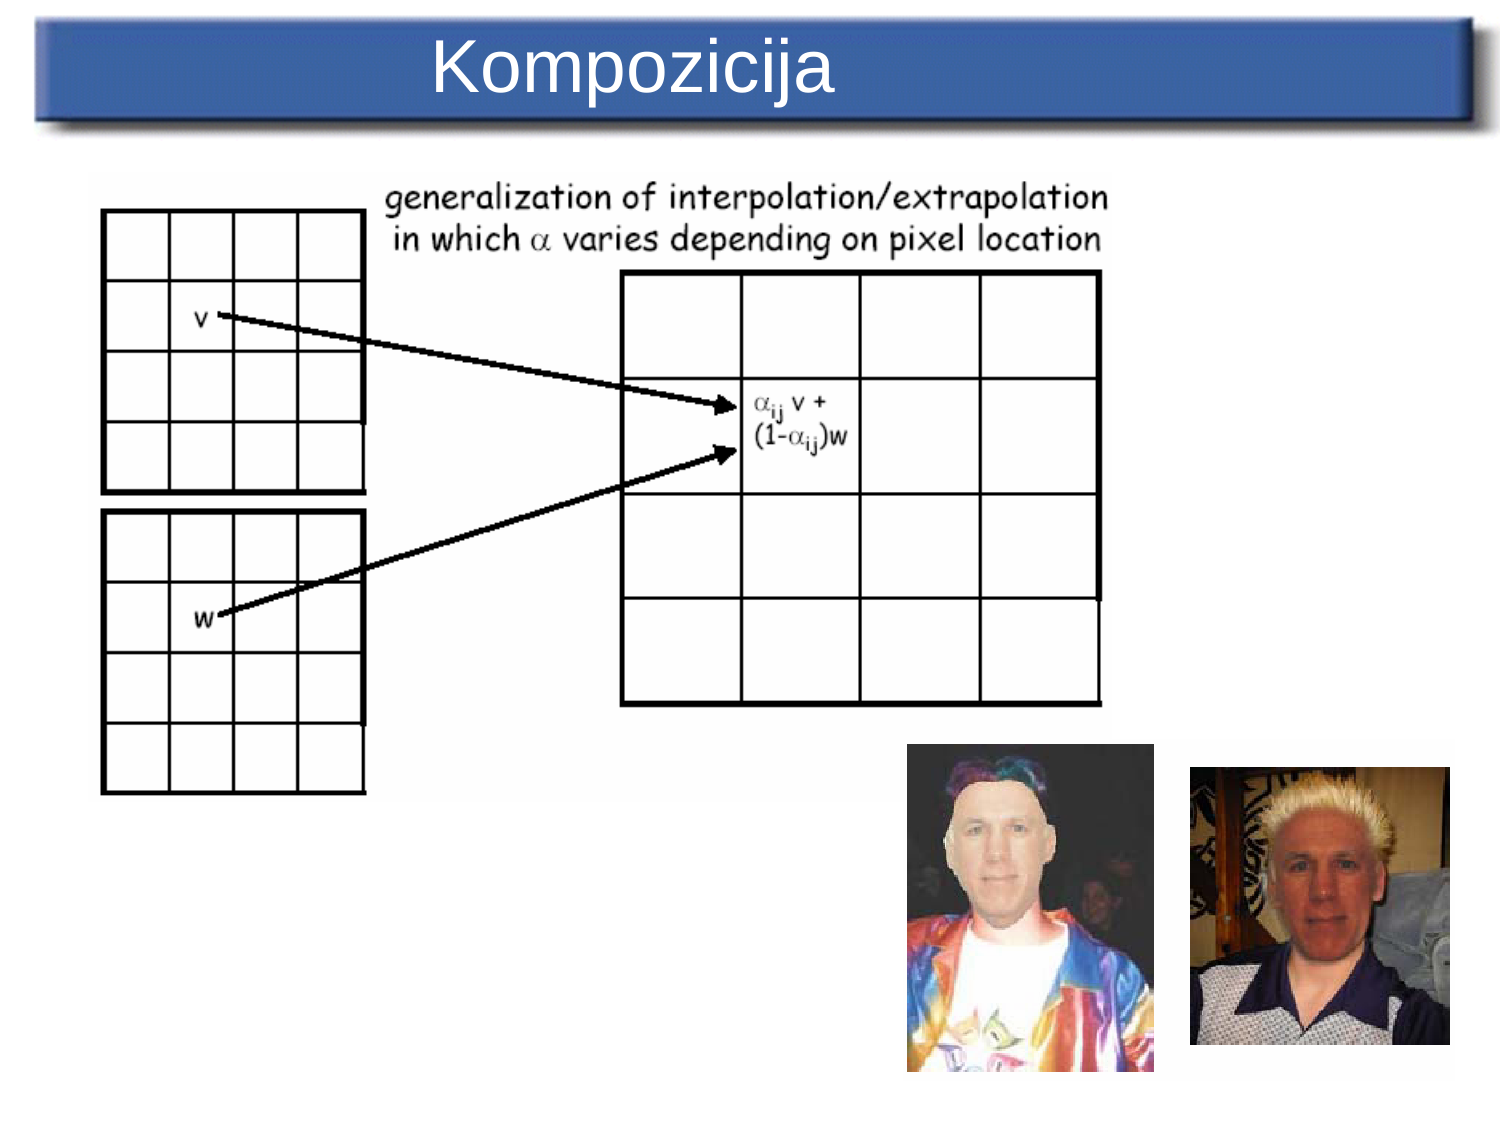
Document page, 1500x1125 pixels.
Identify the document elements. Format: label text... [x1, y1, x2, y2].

text_box Kompozicija [415, 9, 851, 116]
picture [33, 14, 1500, 141]
picture [88, 172, 1455, 1082]
